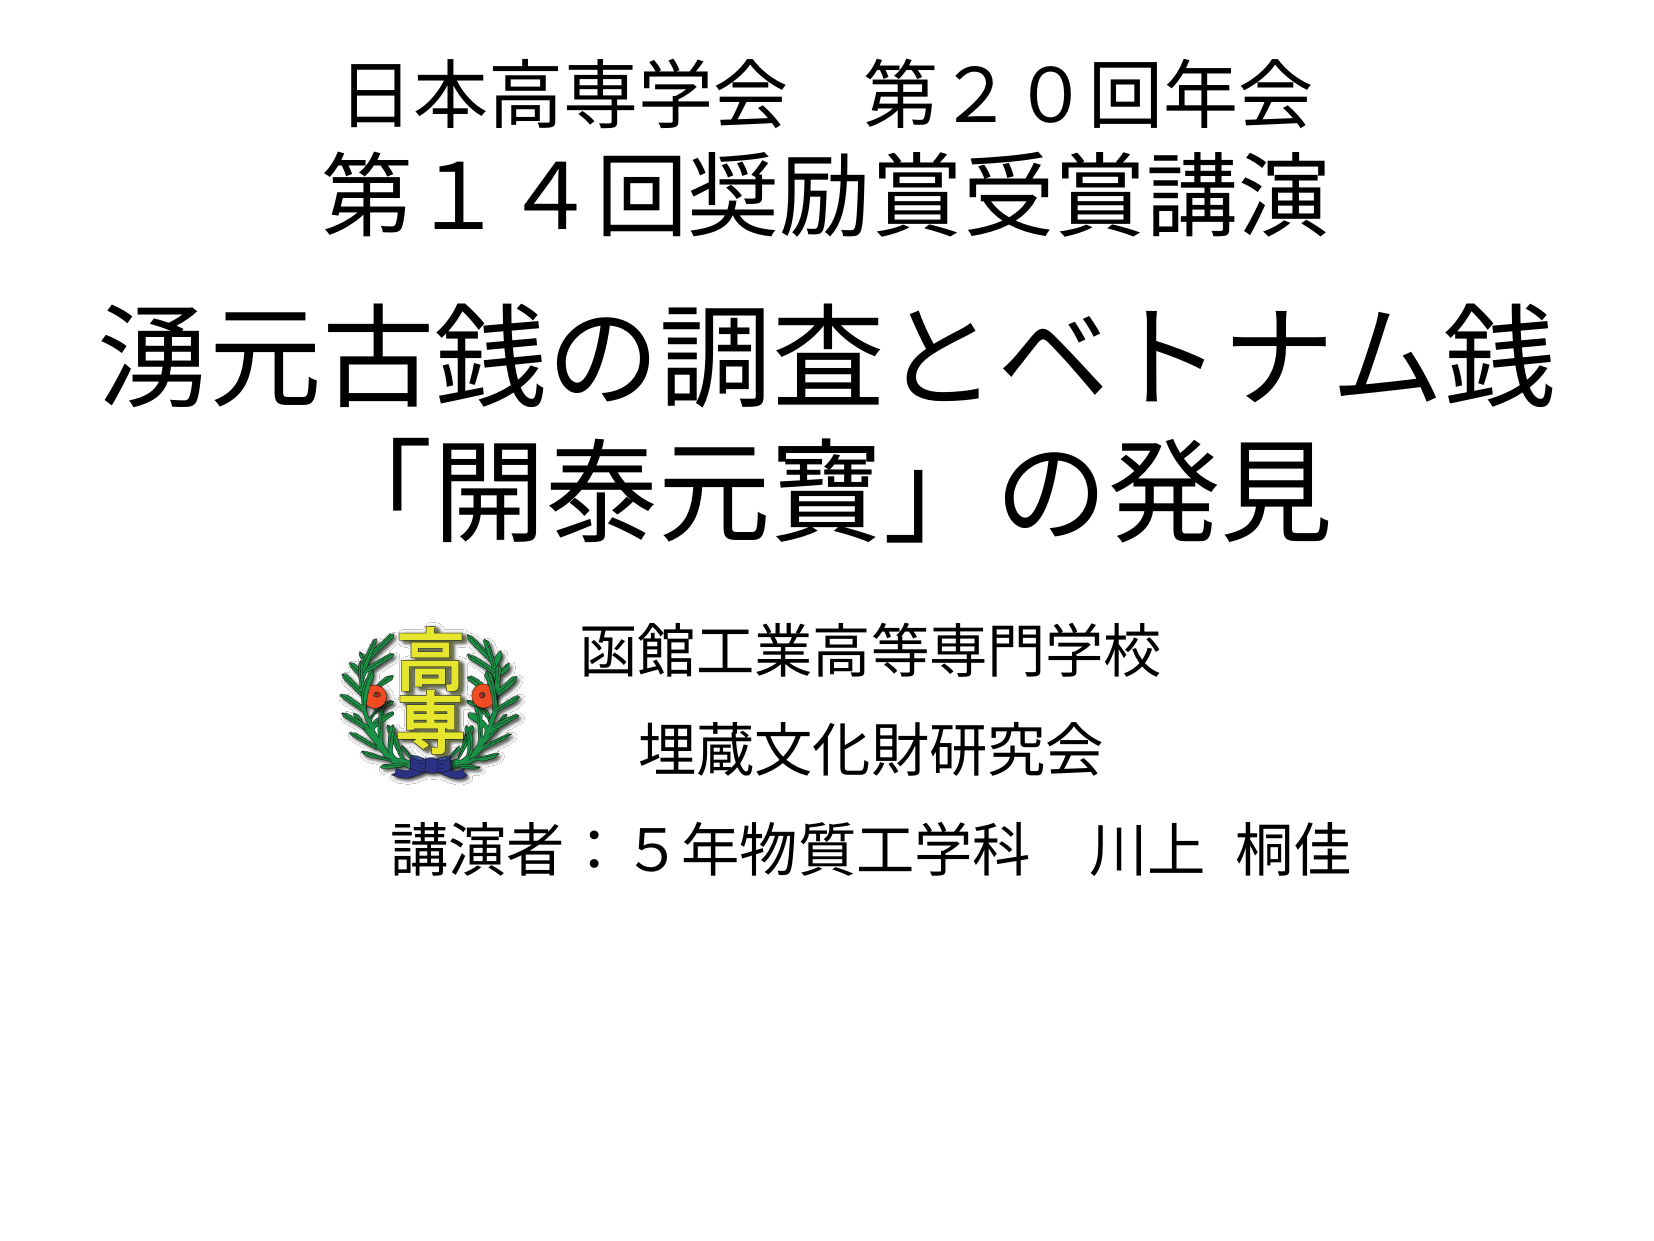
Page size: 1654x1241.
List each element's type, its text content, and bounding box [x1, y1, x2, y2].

title 湧元古銭の調査とベトナム銭 「開泰元寶」の発見 [29, 265, 1625, 577]
title 日本高専学会 第２０回年会 第１４回奨励賞受賞講演 [29, 29, 1623, 266]
picture [335, 605, 525, 809]
list 函館工業高等専門学校 埋蔵文化財研究会 講演者：５年物質工学科 川上 桐佳 [0, 614, 1654, 1099]
